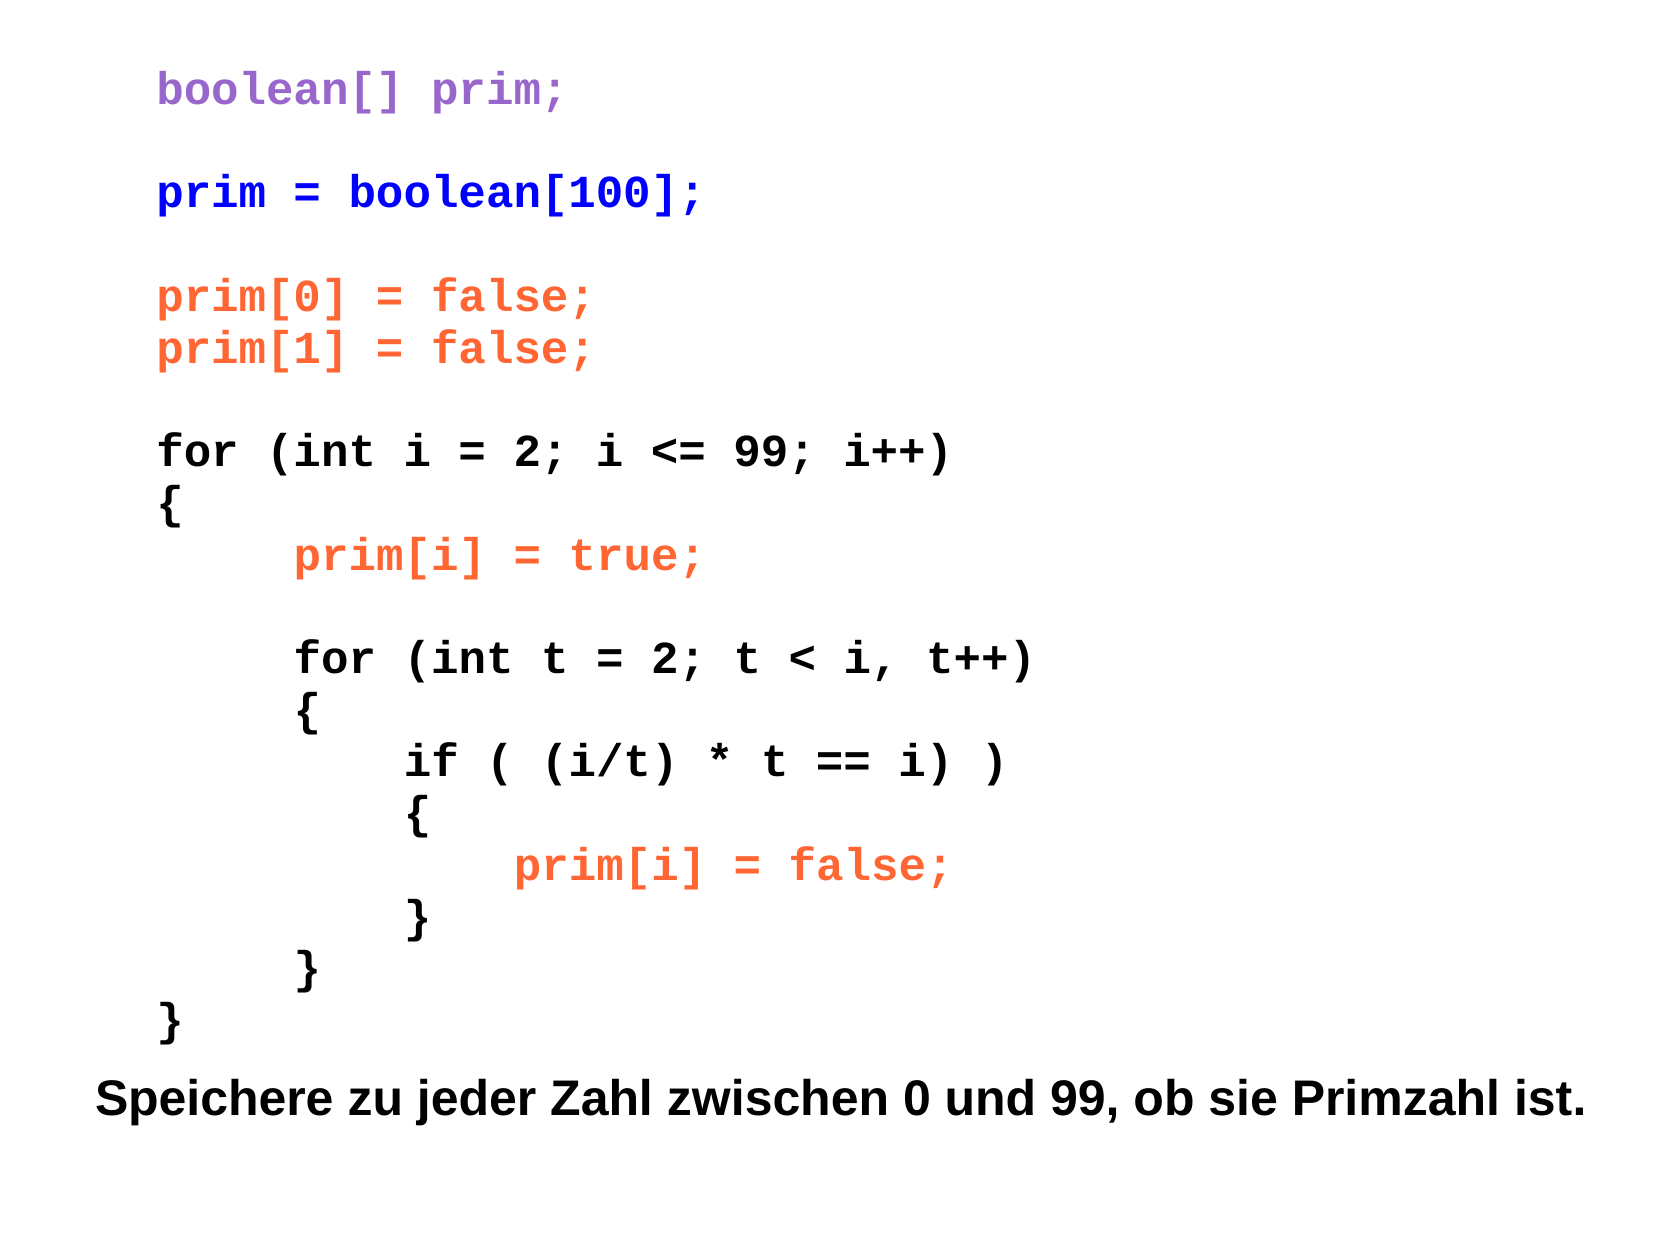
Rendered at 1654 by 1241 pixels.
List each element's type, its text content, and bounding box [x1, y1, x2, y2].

text_box Speichere zu jeder Zahl zwischen 0 und 99, ob sie Primzahl ist. [59, 1062, 1625, 1135]
text_box boolean[] prim; prim = boolean[100]; prim[0] = false; prim[1] = false; for (int i = 2; i <= 99; i++) { prim[i] = true; for (int t = 2; t < i, t++) { if ( (i/t) * t == i) ) { prim[i] = false; } } } [59, 59, 1625, 1057]
